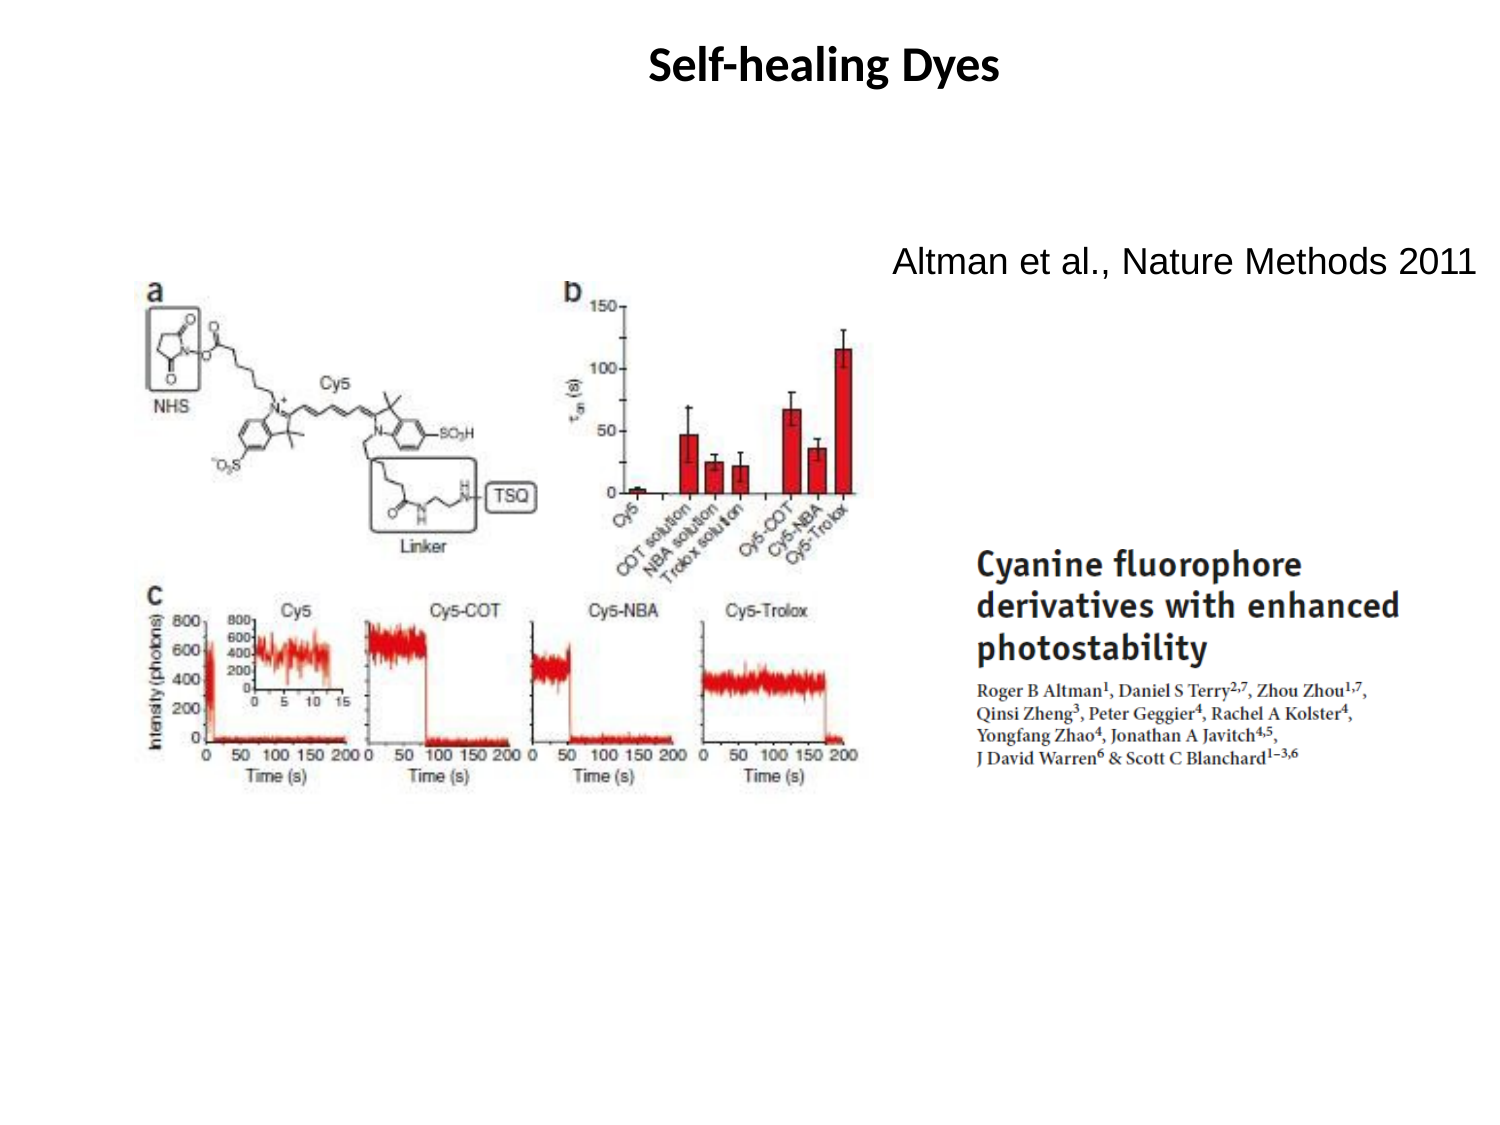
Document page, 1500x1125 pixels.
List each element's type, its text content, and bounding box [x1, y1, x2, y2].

picture [134, 281, 874, 804]
title Self-healing Dyes [292, 28, 1500, 92]
picture [976, 549, 1399, 768]
text_box Altman et al., Nature Methods 2011 [890, 234, 1482, 284]
